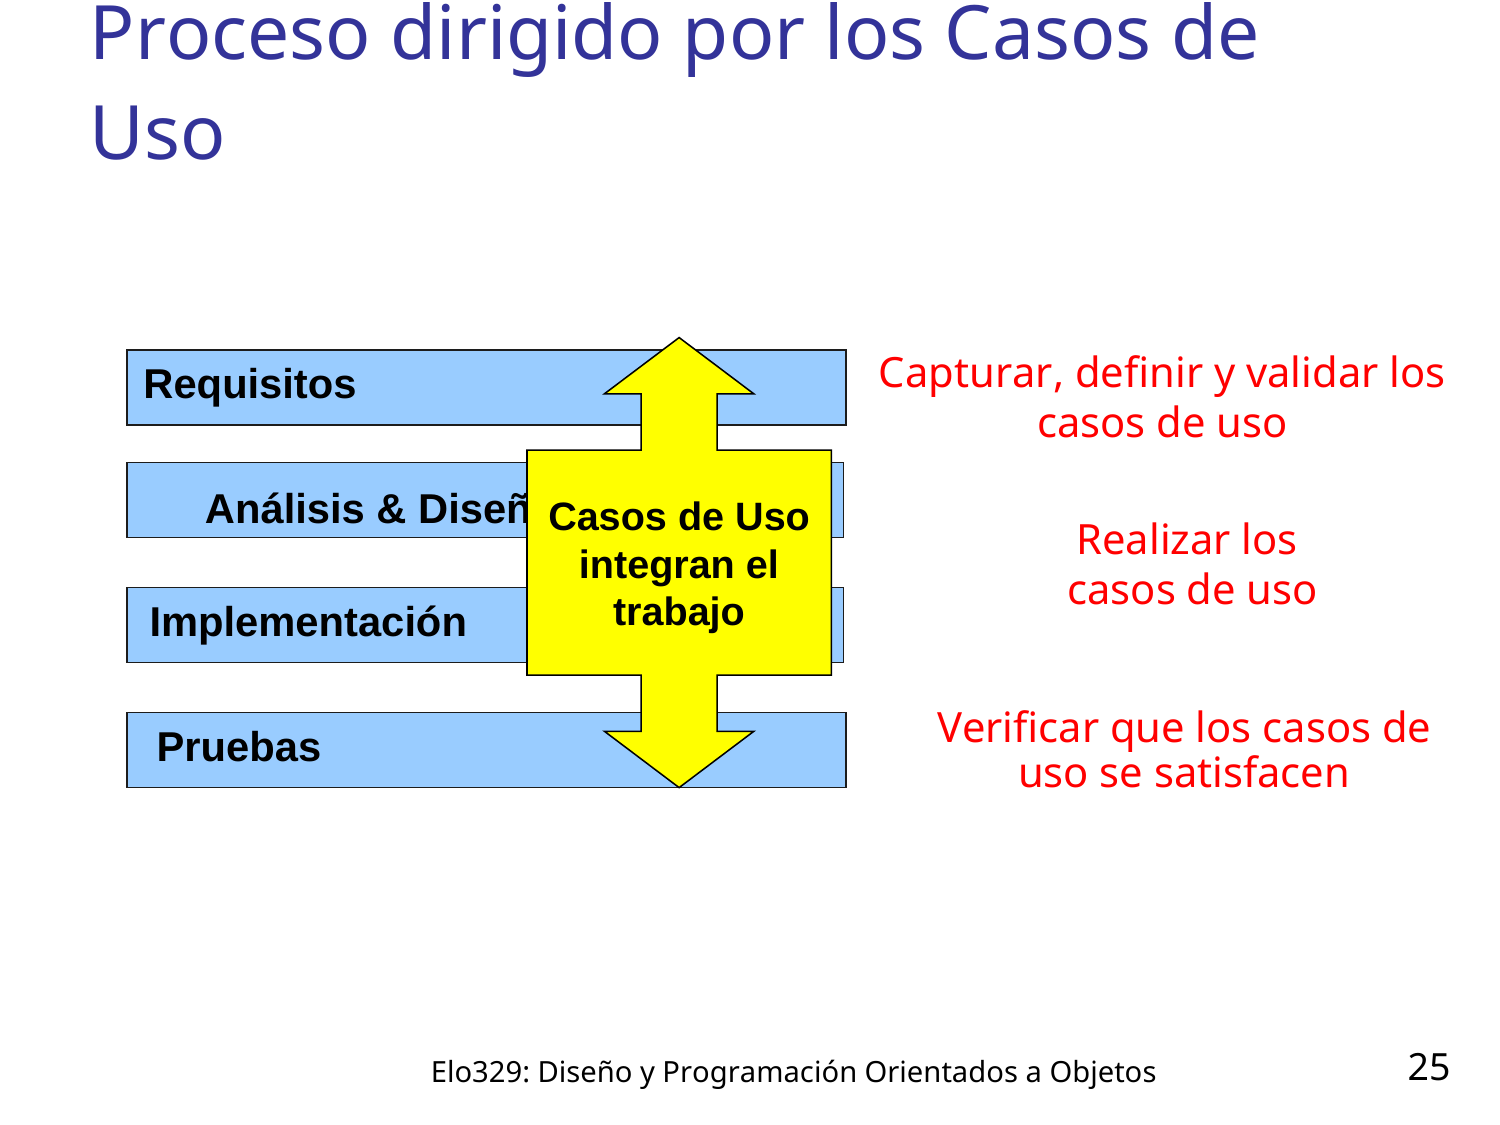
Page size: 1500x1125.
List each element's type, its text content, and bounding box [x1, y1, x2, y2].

text_box [832, 462, 844, 538]
text_box Requisitos [114, 350, 386, 415]
text_box [127, 462, 527, 474]
text_box Casos de Uso integran el trabajo [527, 337, 832, 788]
text_box [832, 587, 844, 663]
text_box [126, 350, 661, 426]
text_box [127, 712, 678, 788]
text_box Implementación [127, 587, 490, 652]
text_box [127, 587, 527, 663]
text_box Capturar, definir y validar los casos de uso [858, 337, 1467, 454]
text_box [680, 712, 846, 788]
text_box Análisis & Diseño [99, 474, 527, 540]
title Proceso dirigido por los Casos de Uso [75, 10, 1426, 188]
text_box Realizar los casos de uso [918, 505, 1467, 617]
text_box [697, 350, 846, 426]
text_box Pruebas [114, 712, 364, 777]
text_box Verificar que los casos de uso se satisfacen [897, 698, 1471, 805]
